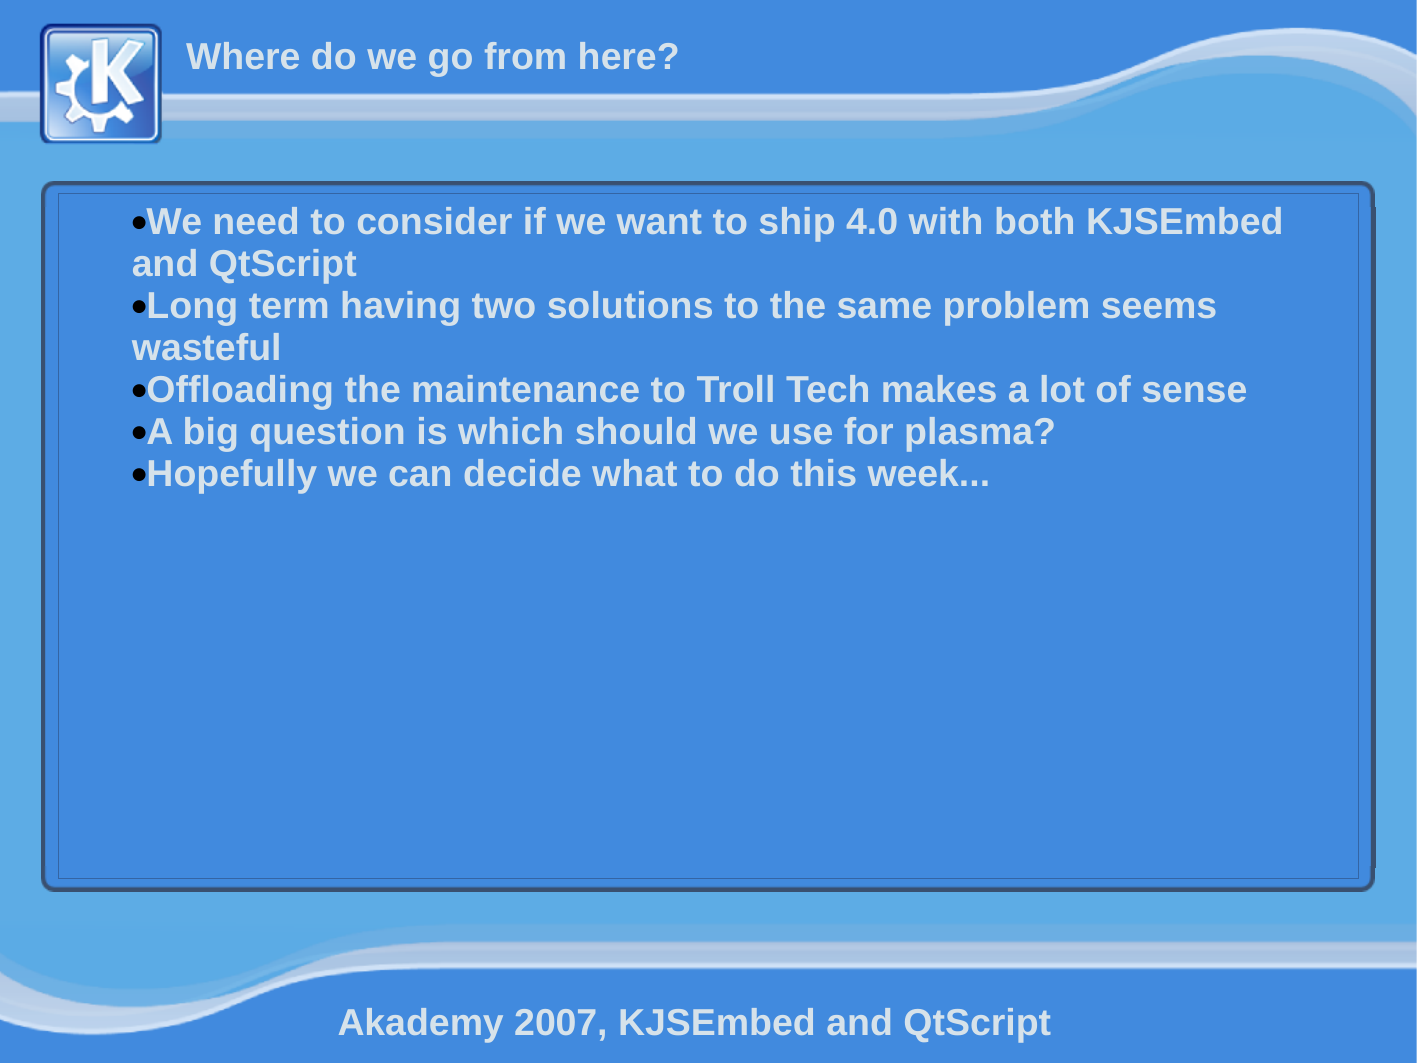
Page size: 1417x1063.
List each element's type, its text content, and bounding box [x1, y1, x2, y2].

text_box We need to consider if we want to ship 4.0 with both KJSEmbed and QtScript Long term having two solutions to the same problem seems wasteful Offloading the maintenance to Troll Tech makes a lot of sense A big question is which should we use for plasma? Hopefully we can decide what to do this week... [58, 193, 1359, 879]
picture [0, 0, 1417, 1063]
text_box Where do we go from here? [171, 27, 1048, 105]
